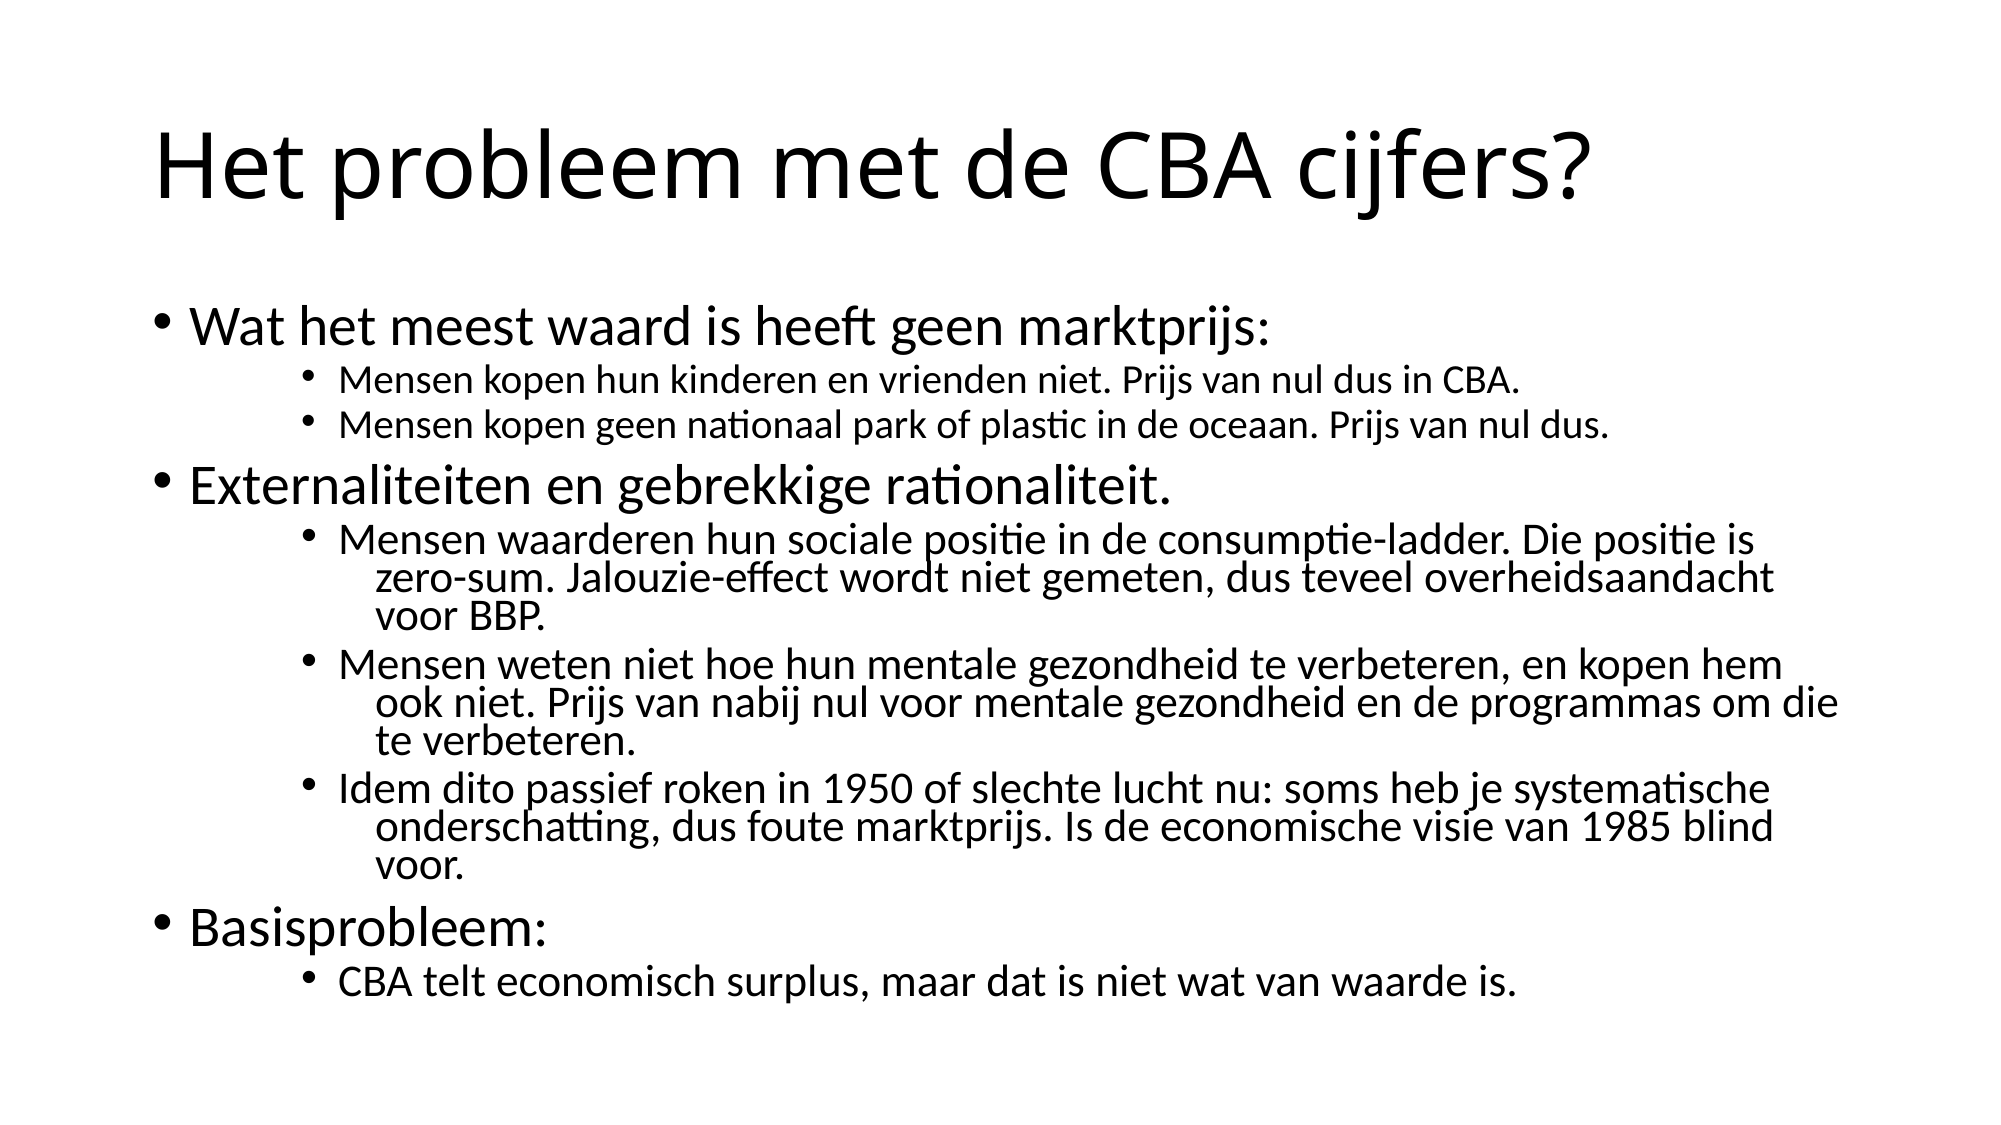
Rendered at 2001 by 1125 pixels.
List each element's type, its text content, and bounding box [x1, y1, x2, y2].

list Wat het meest waard is heeft geen marktprijs: Mensen kopen hun kinderen en vrienden niet. Prijs van nul dus in CBA. Mensen kopen geen nationaal park of plastic in de oceaan. Prijs van nul dus. Externaliteiten en gebrekkige rationaliteit. Mensen waarderen hun sociale positie in de consumptie-ladder. Die positie is zero-sum. Jalouzie-effect wordt niet gemeten, dus teveel overheidsaandacht voor BBP. Mensen weten niet hoe hun mentale gezondheid te verbeteren, en kopen hem ook niet. Prijs van nabij nul voor mentale gezondheid en de programmas om die te verbeteren. Idem dito passief roken in 1950 of slechte lucht nu: soms heb je systematische onderschatting, dus foute marktprijs. Is de economische visie van 1985 blind voor. Basisprobleem: CBA telt economisch surplus, maar dat is niet wat van waarde is. [137, 299, 1863, 1014]
title Het probleem met de CBA cijfers? [137, 59, 1863, 278]
